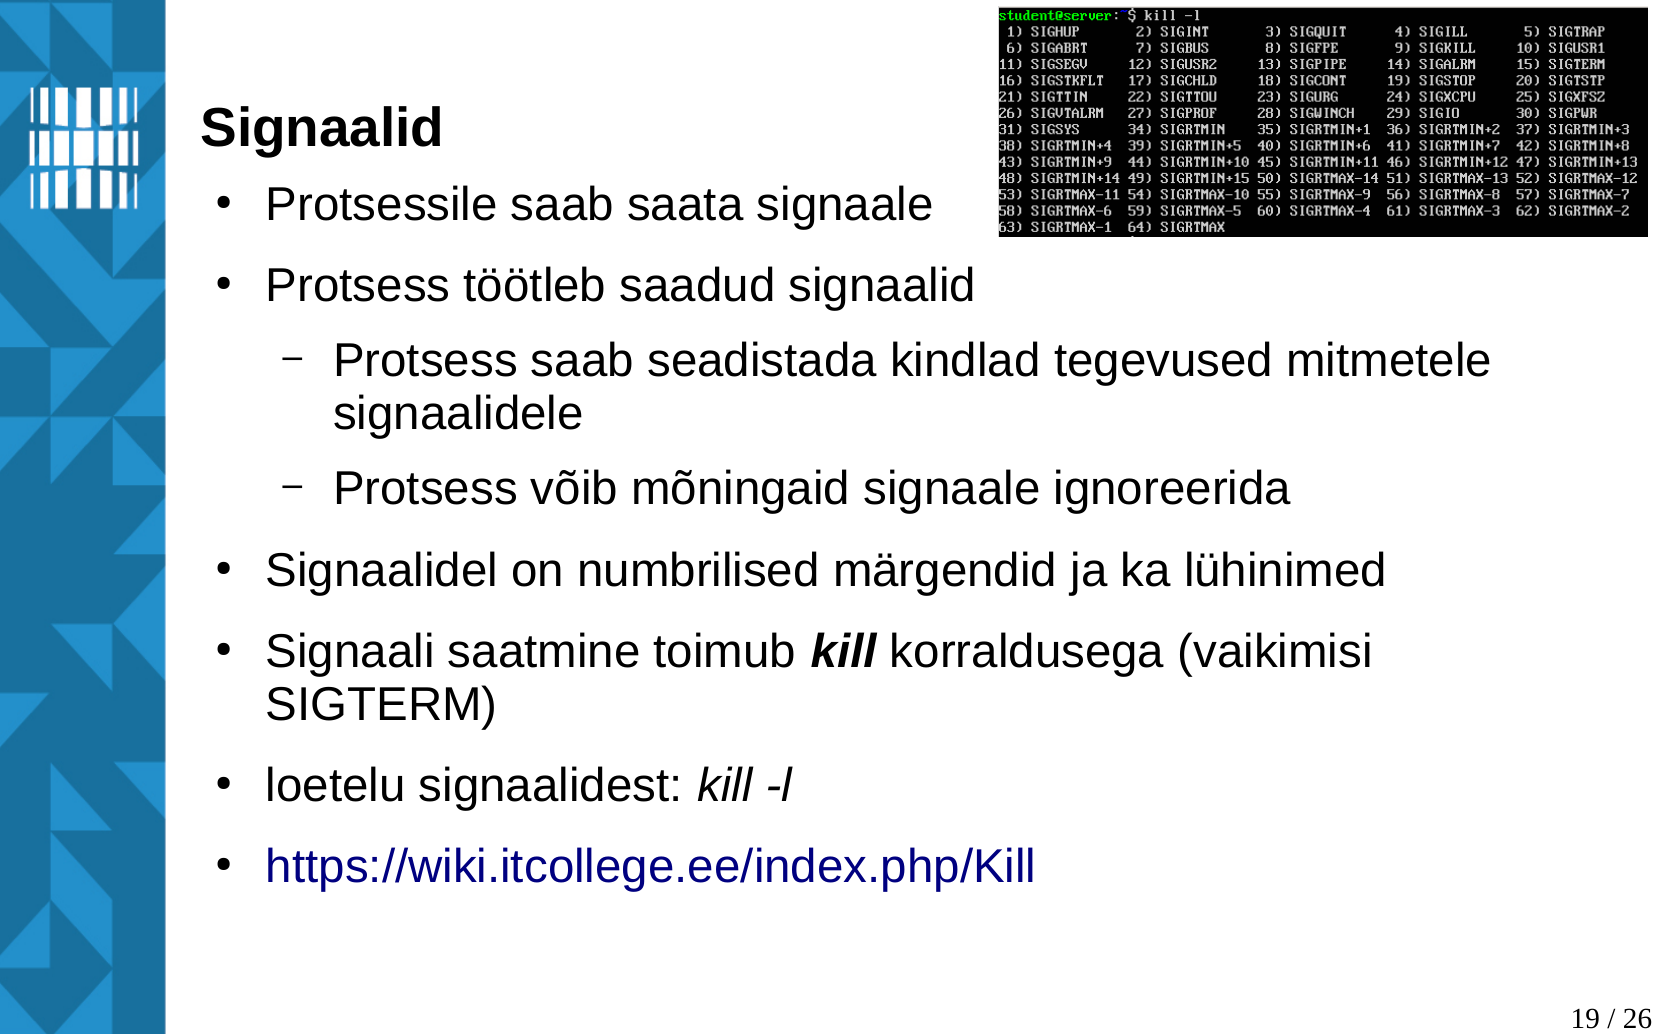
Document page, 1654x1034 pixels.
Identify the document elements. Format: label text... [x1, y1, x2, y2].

list Protsessile saab saata signaale Protsess töötleb saadud signaalid Protsess saab seadistada kindlad tegevused mitmetele signaalidele Protsess võib mõningaid signaale ignoreerida Signaalidel on numbrilised märgendid ja ka lühinimed Signaali saatmine toimub kill korraldusega (vaikimisi SIGTERM) loetelu signaalidest: kill -l https://wiki.itcollege.ee/index.php/Kill [198, 177, 1565, 895]
title Signaalid [200, 41, 998, 177]
picture [998, 6, 1648, 237]
